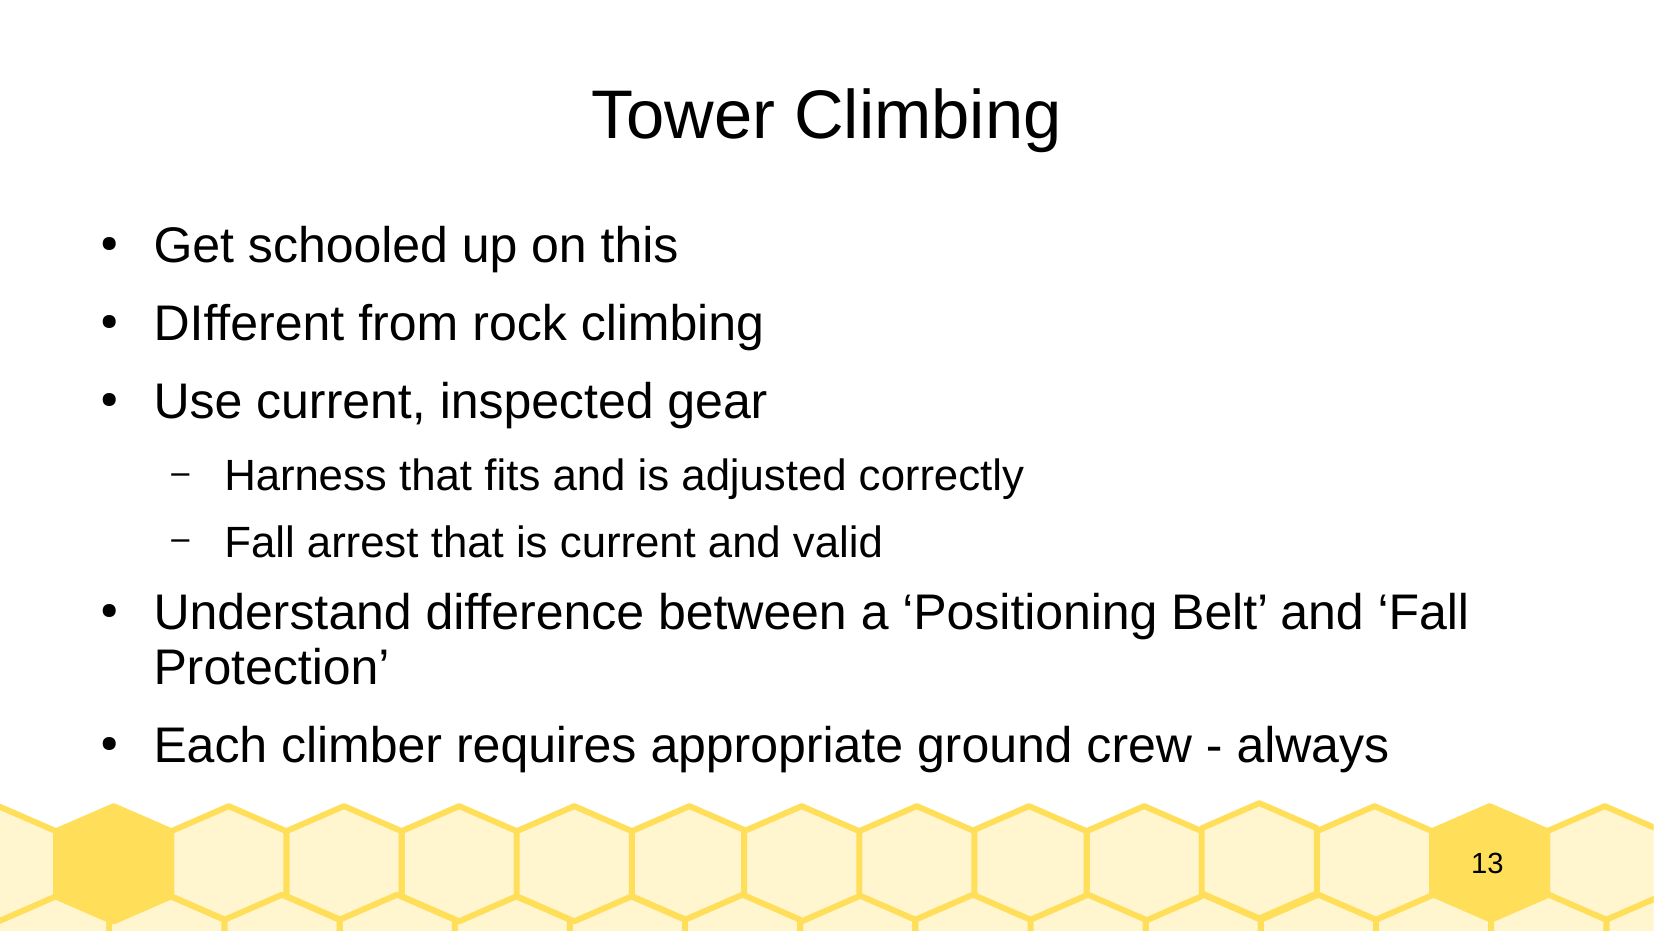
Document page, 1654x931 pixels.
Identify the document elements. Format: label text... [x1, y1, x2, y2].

title Tower Climbing [82, 37, 1571, 193]
list Get schooled up on this DIfferent from rock climbing Use current, inspected gear Harness that fits and is adjusted correctly Fall arrest that is current and valid Understand difference between a ‘Positioning Belt’ and ‘Fall Protection’ Each climber requires appropriate ground crew - always [82, 217, 1571, 788]
